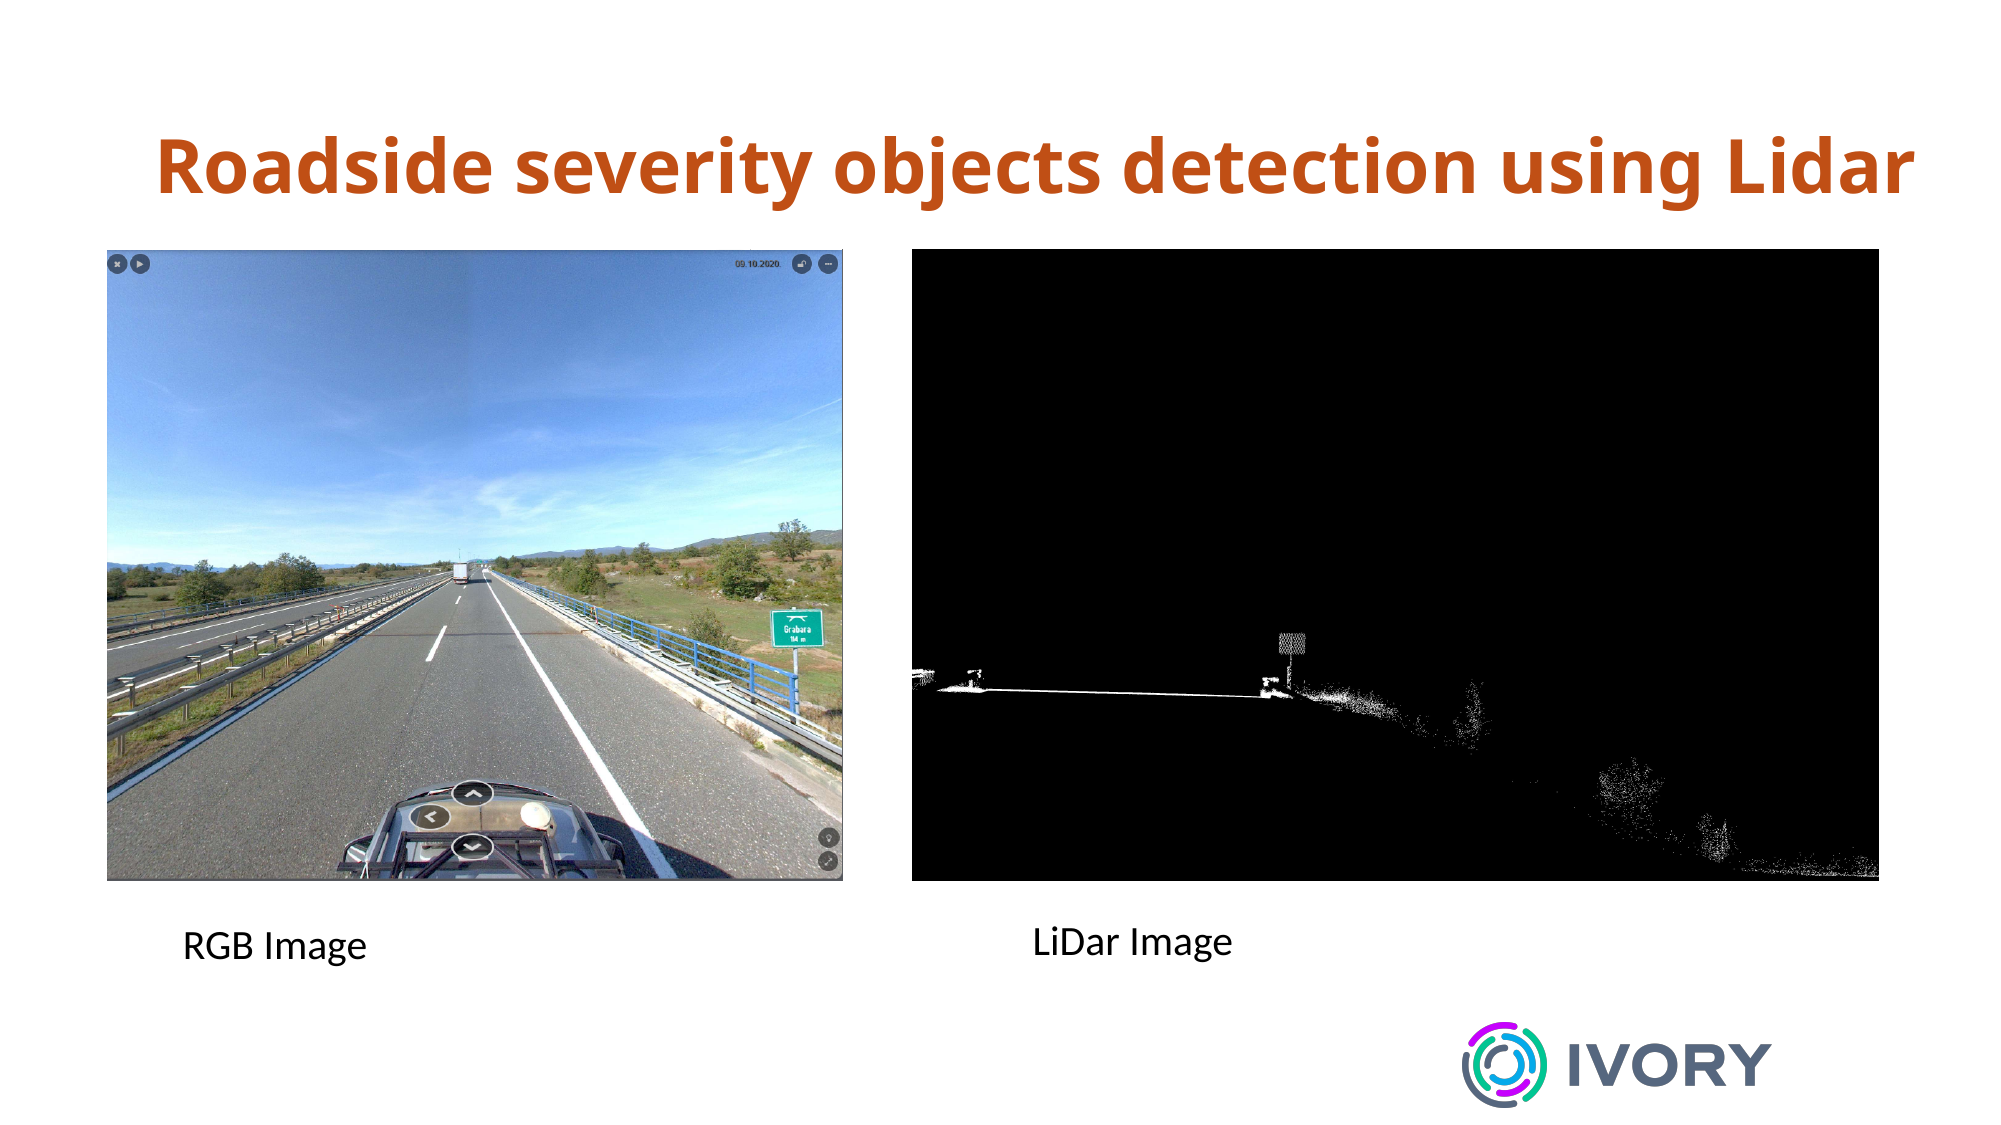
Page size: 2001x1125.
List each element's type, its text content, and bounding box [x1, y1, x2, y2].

text_box LiDar Image [1013, 880, 1725, 998]
picture [912, 249, 1879, 881]
text_box RGB Image [163, 883, 862, 1002]
text_box Roadside severity objects detection using Lidar [139, 103, 1974, 220]
picture [107, 249, 843, 881]
